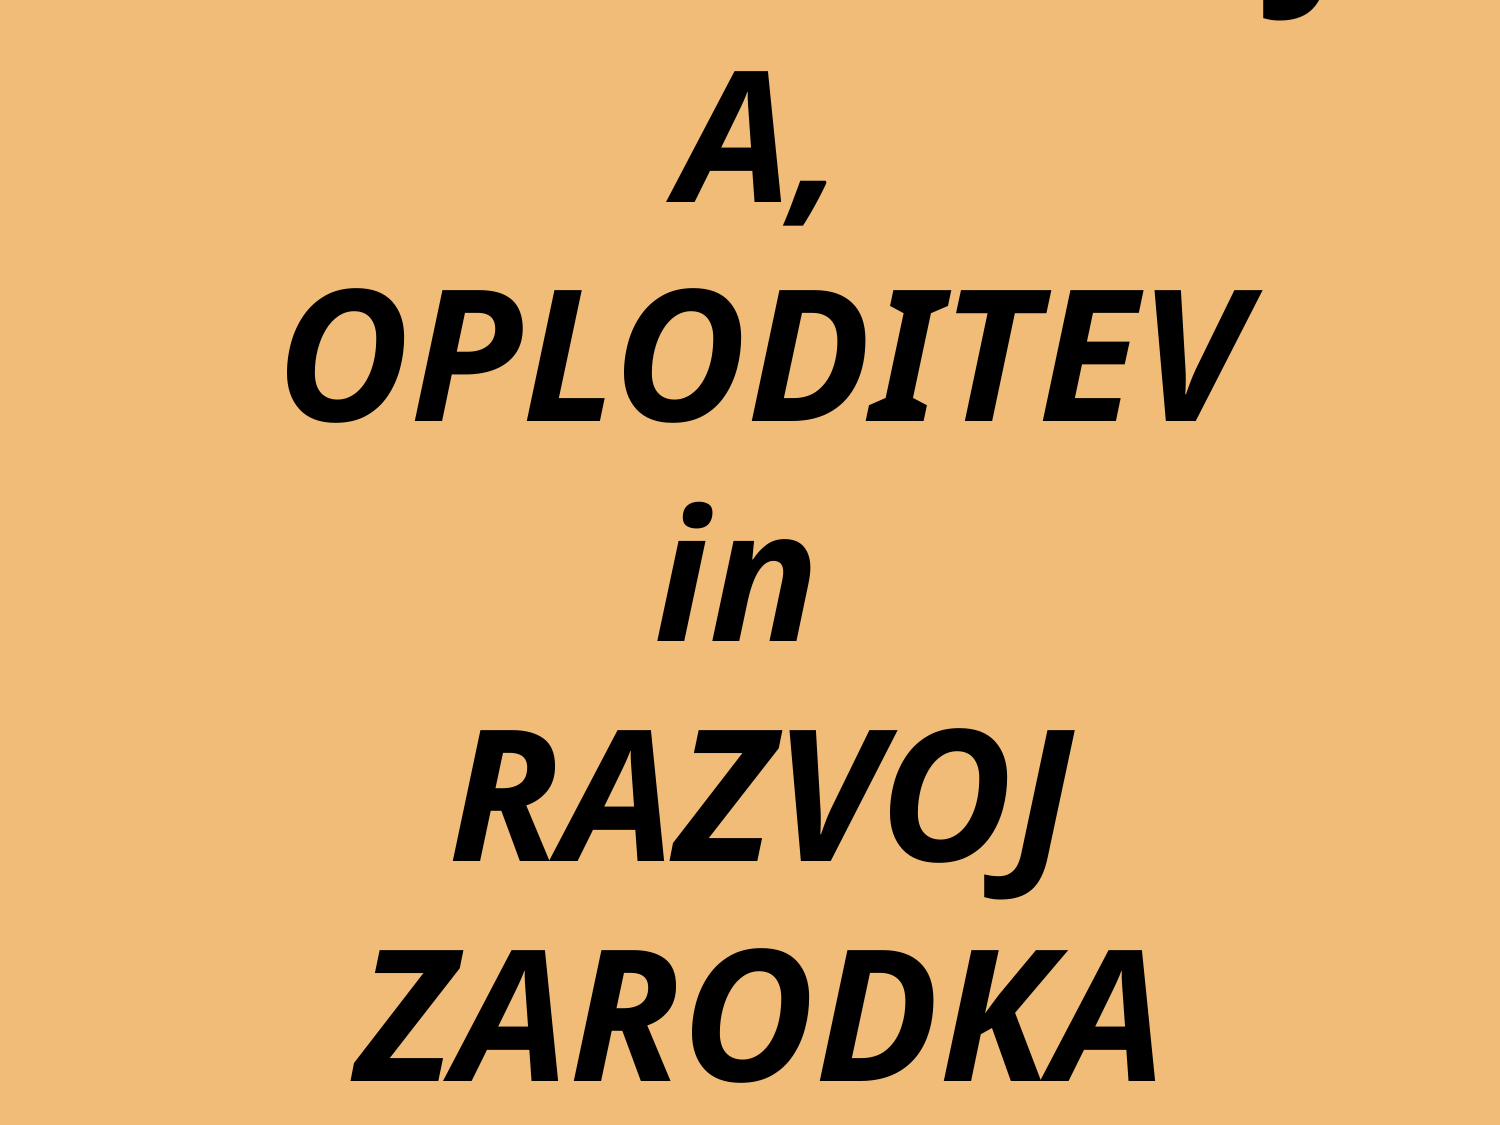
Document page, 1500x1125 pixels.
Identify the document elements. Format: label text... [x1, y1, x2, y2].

title MENSTRUACIJA, OPLODITEV in RAZVOJ ZARODKA [123, 338, 1399, 580]
